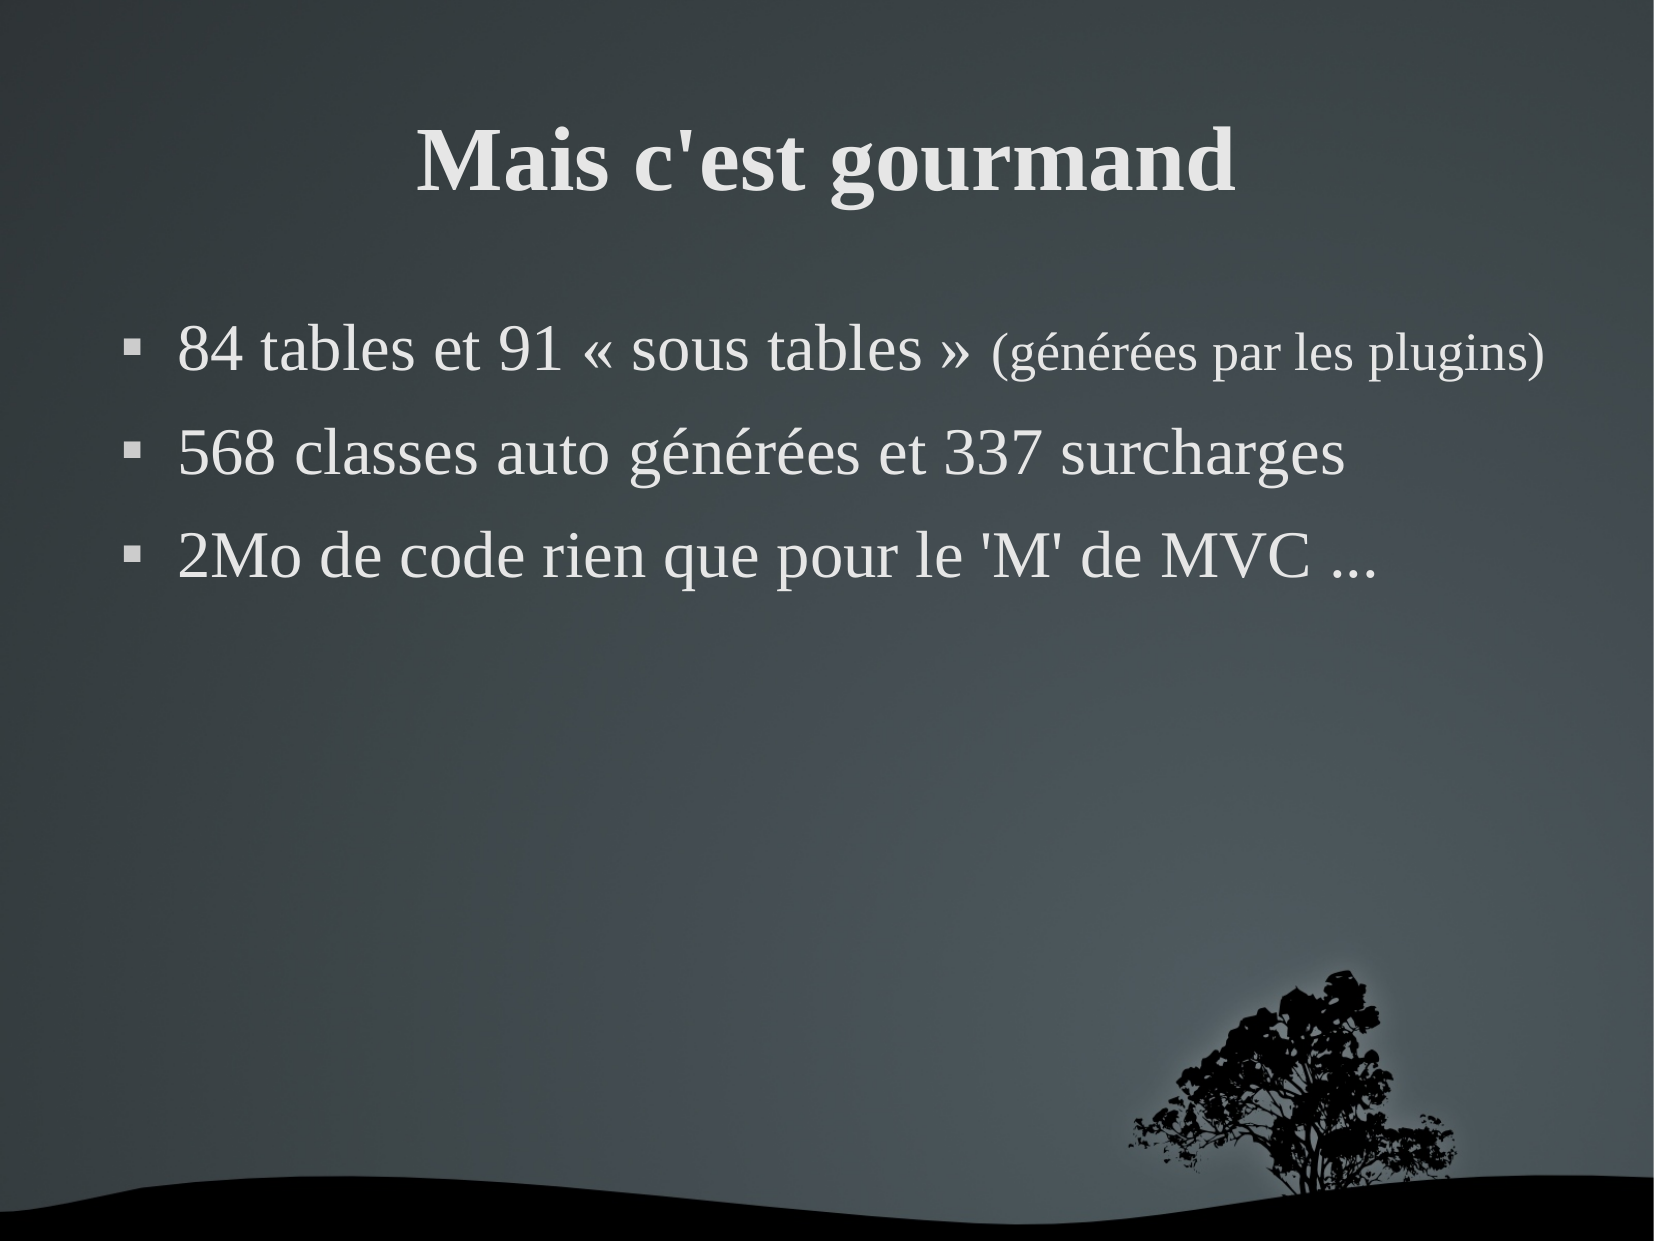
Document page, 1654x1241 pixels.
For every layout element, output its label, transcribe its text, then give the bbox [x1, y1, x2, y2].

title Mais c'est gourmand [121, 55, 1534, 263]
picture [0, 0, 1654, 1241]
list 84 tables et 91 « sous tables » (générées par les plugins) 568 classes auto générées et 337 surcharges 2Mo de code rien que pour le 'M' de MVC ... [88, 311, 1565, 1093]
